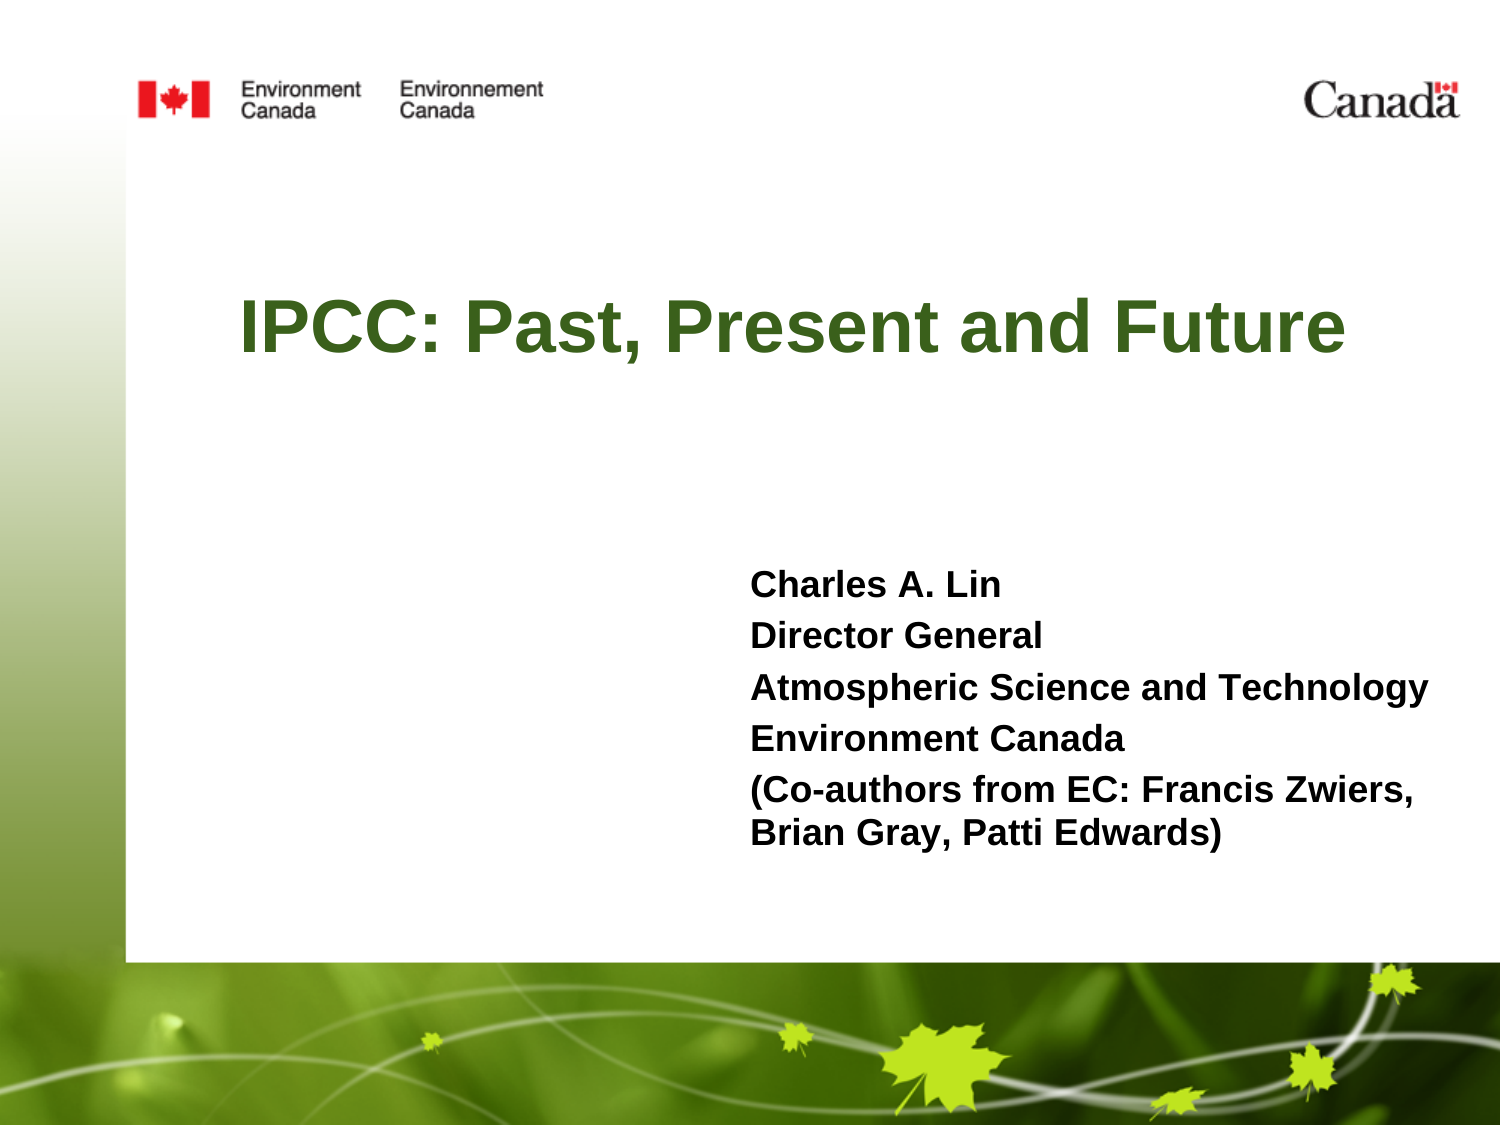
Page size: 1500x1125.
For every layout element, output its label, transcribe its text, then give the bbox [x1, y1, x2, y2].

subtitle Charles A. Lin Director General Atmospheric Science and Technology Environment Canada (Co-authors from EC: Francis Zwiers, Brian Gray, Patti Edwards) [735, 556, 1450, 926]
picture [0, 0, 1500, 1125]
title IPCC: Past, Present and Future [225, 187, 1413, 551]
